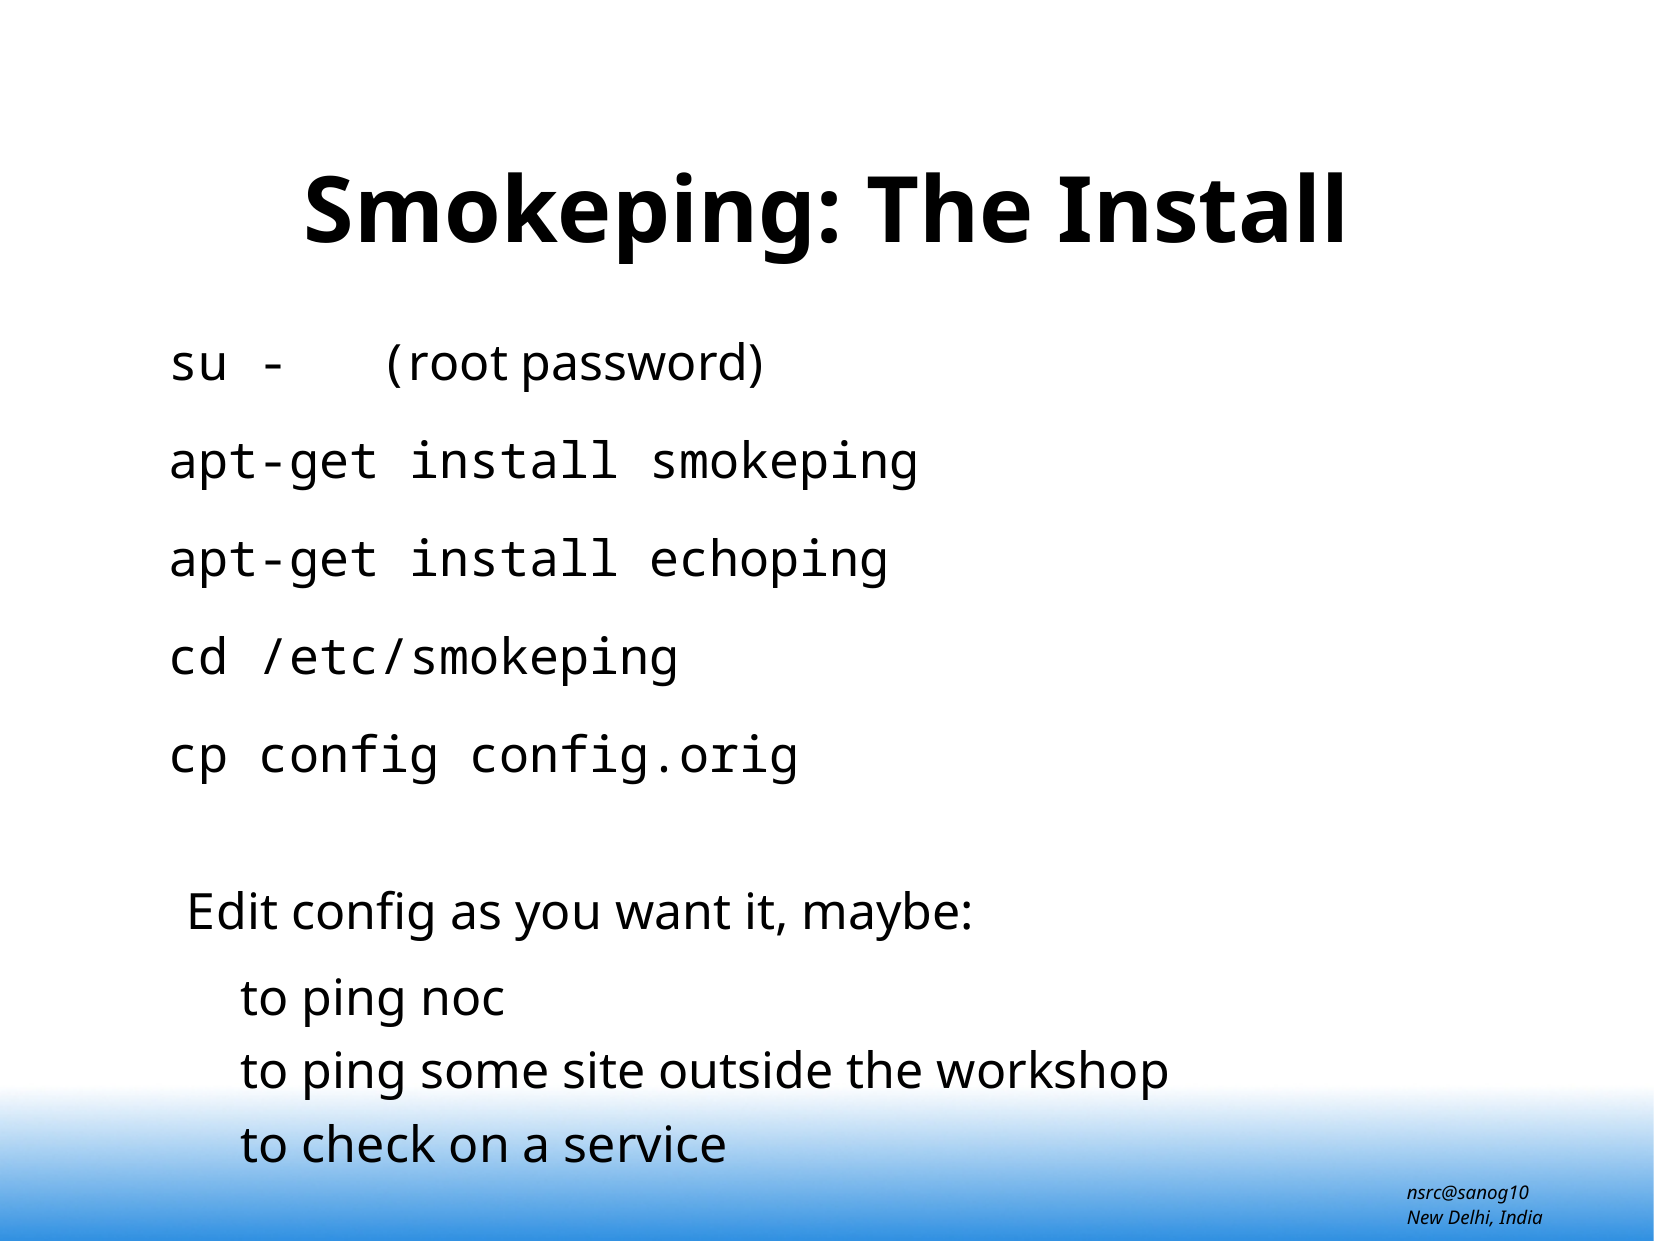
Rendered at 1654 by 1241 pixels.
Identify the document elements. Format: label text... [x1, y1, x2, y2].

list su - (root password) apt-get install smokeping apt-get install echoping cd /etc/smokeping cp config config.orig Edit config as you want it, maybe: to ping noc to ping some site outside the workshop to check on a service [121, 327, 1559, 1117]
title Smokeping: The Install [121, 102, 1534, 311]
picture [0, 1083, 1654, 1241]
